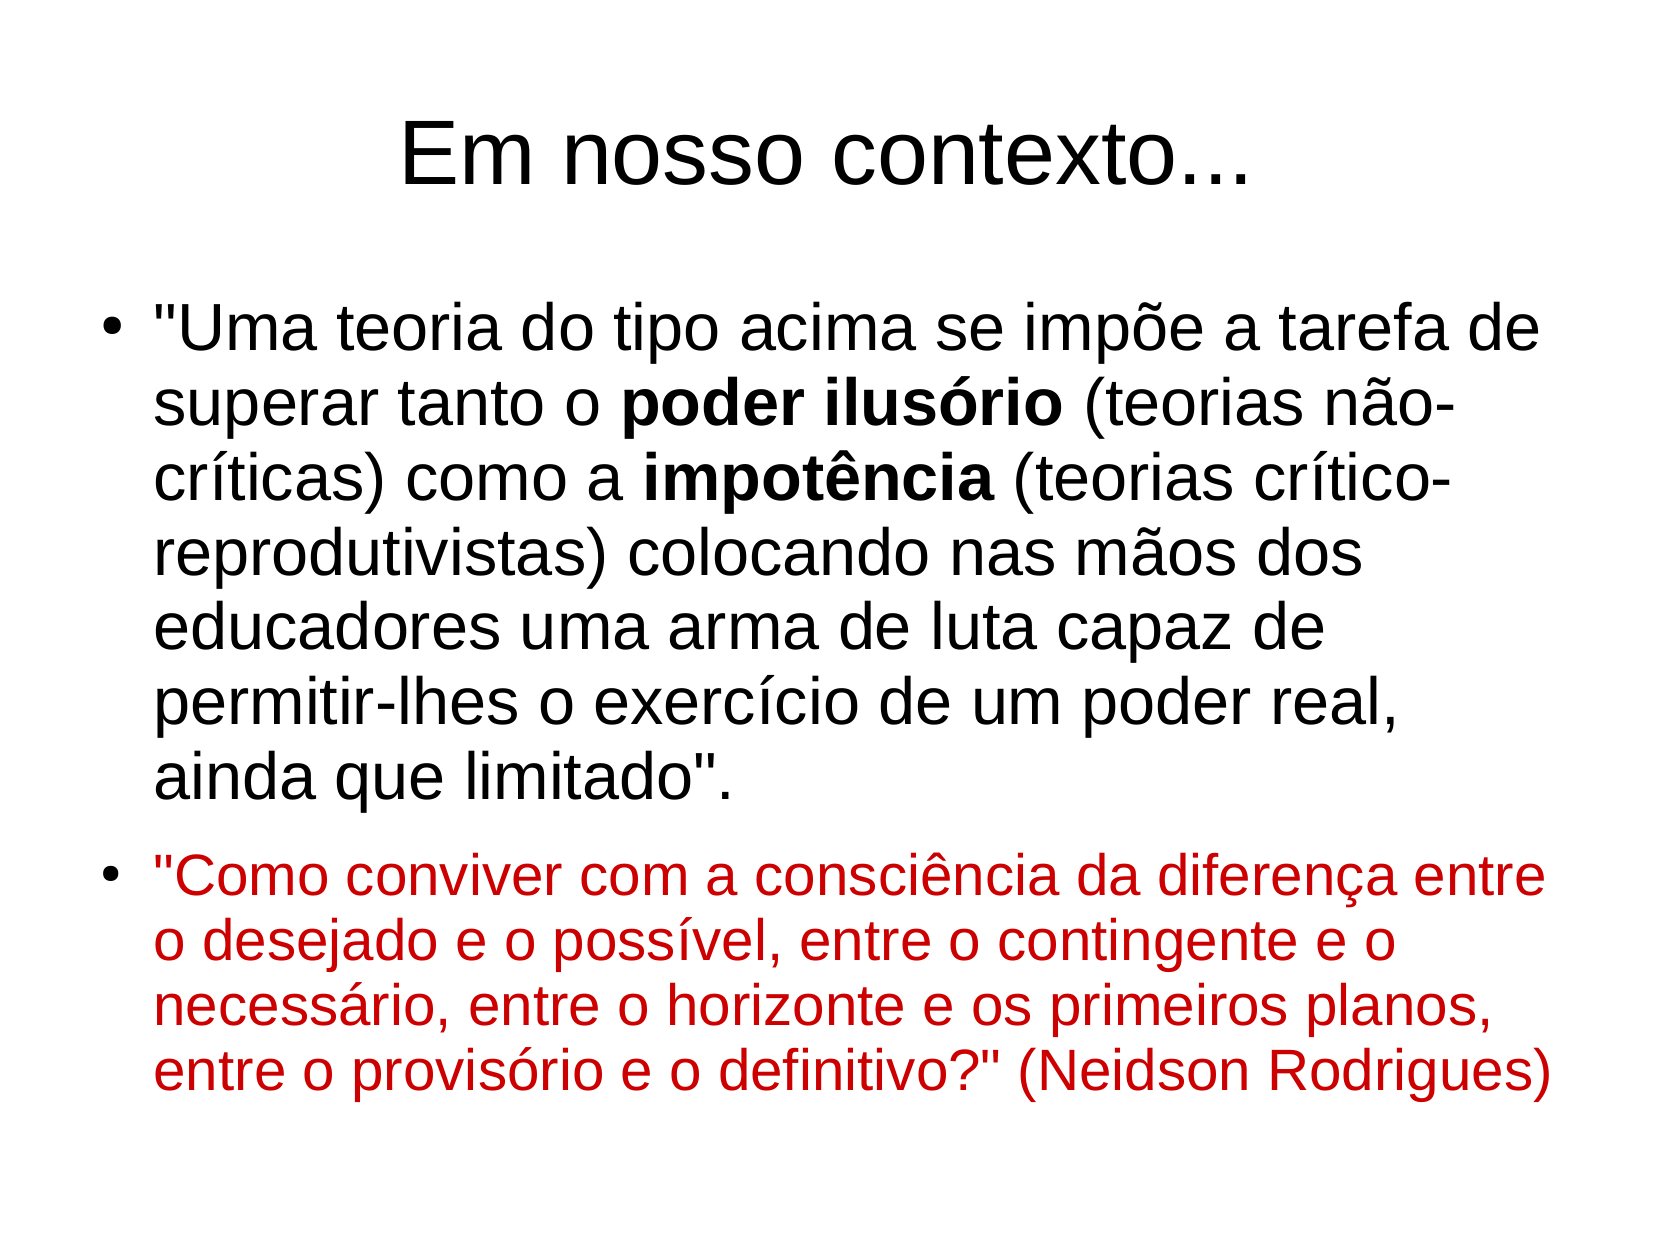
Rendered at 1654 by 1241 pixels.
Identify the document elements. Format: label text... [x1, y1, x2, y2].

list "Uma teoria do tipo acima se impõe a tarefa de superar tanto o poder ilusório (teorias não-críticas) como a impotência (teorias crítico-reprodutivistas) colocando nas mãos dos educadores uma arma de luta capaz de permitir-lhes o exercício de um poder real, ainda que limitado". "Como conviver com a consciência da diferença entre o desejado e o possível, entre o contingente e o necessário, entre o horizonte e os primeiros planos, entre o provisório e o definitivo?" (Neidson Rodrigues) [82, 290, 1571, 1104]
title Em nosso contexto... [82, 49, 1571, 257]
